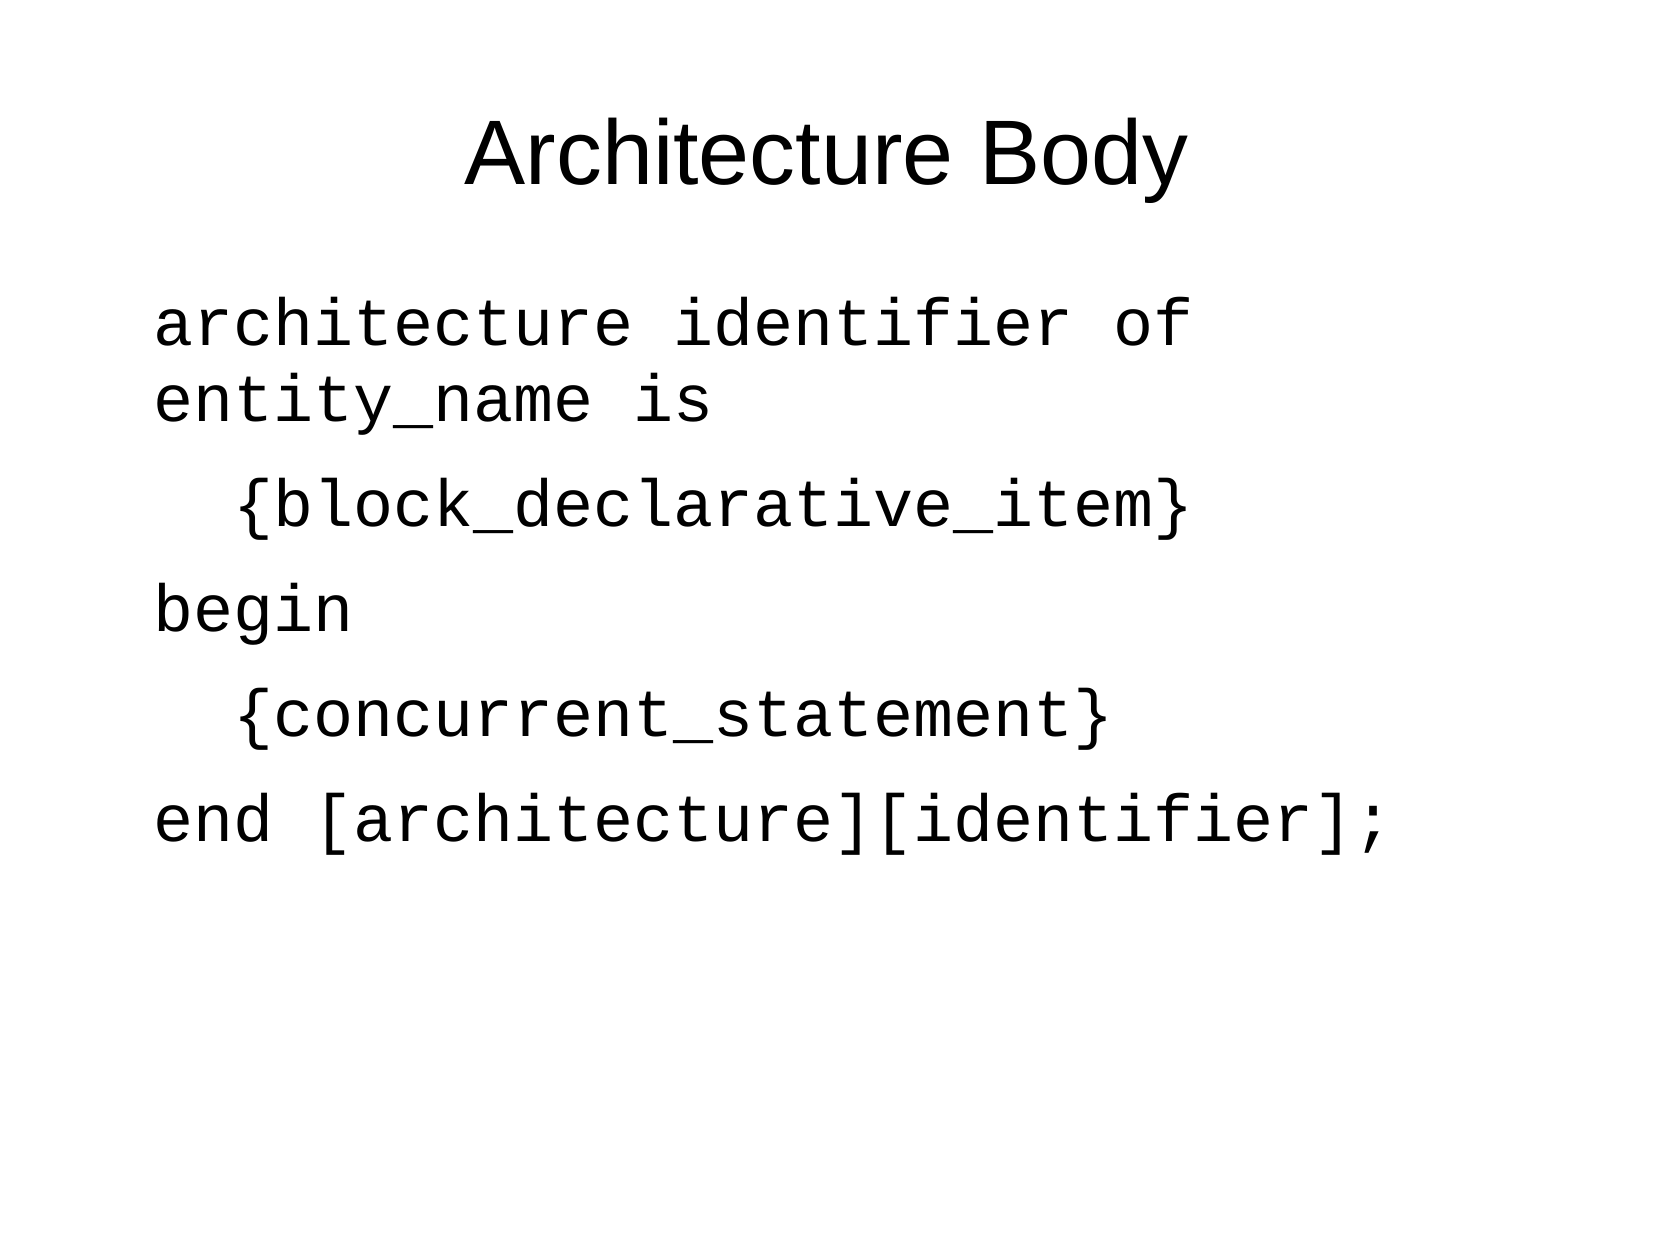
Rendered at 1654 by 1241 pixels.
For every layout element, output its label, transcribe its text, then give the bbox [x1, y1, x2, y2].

title Architecture Body [82, 49, 1571, 257]
list architecture identifier of entity_name is {block_declarative_item} begin {concurrent_statement} end [architecture][identifier]; [82, 290, 1571, 1010]
